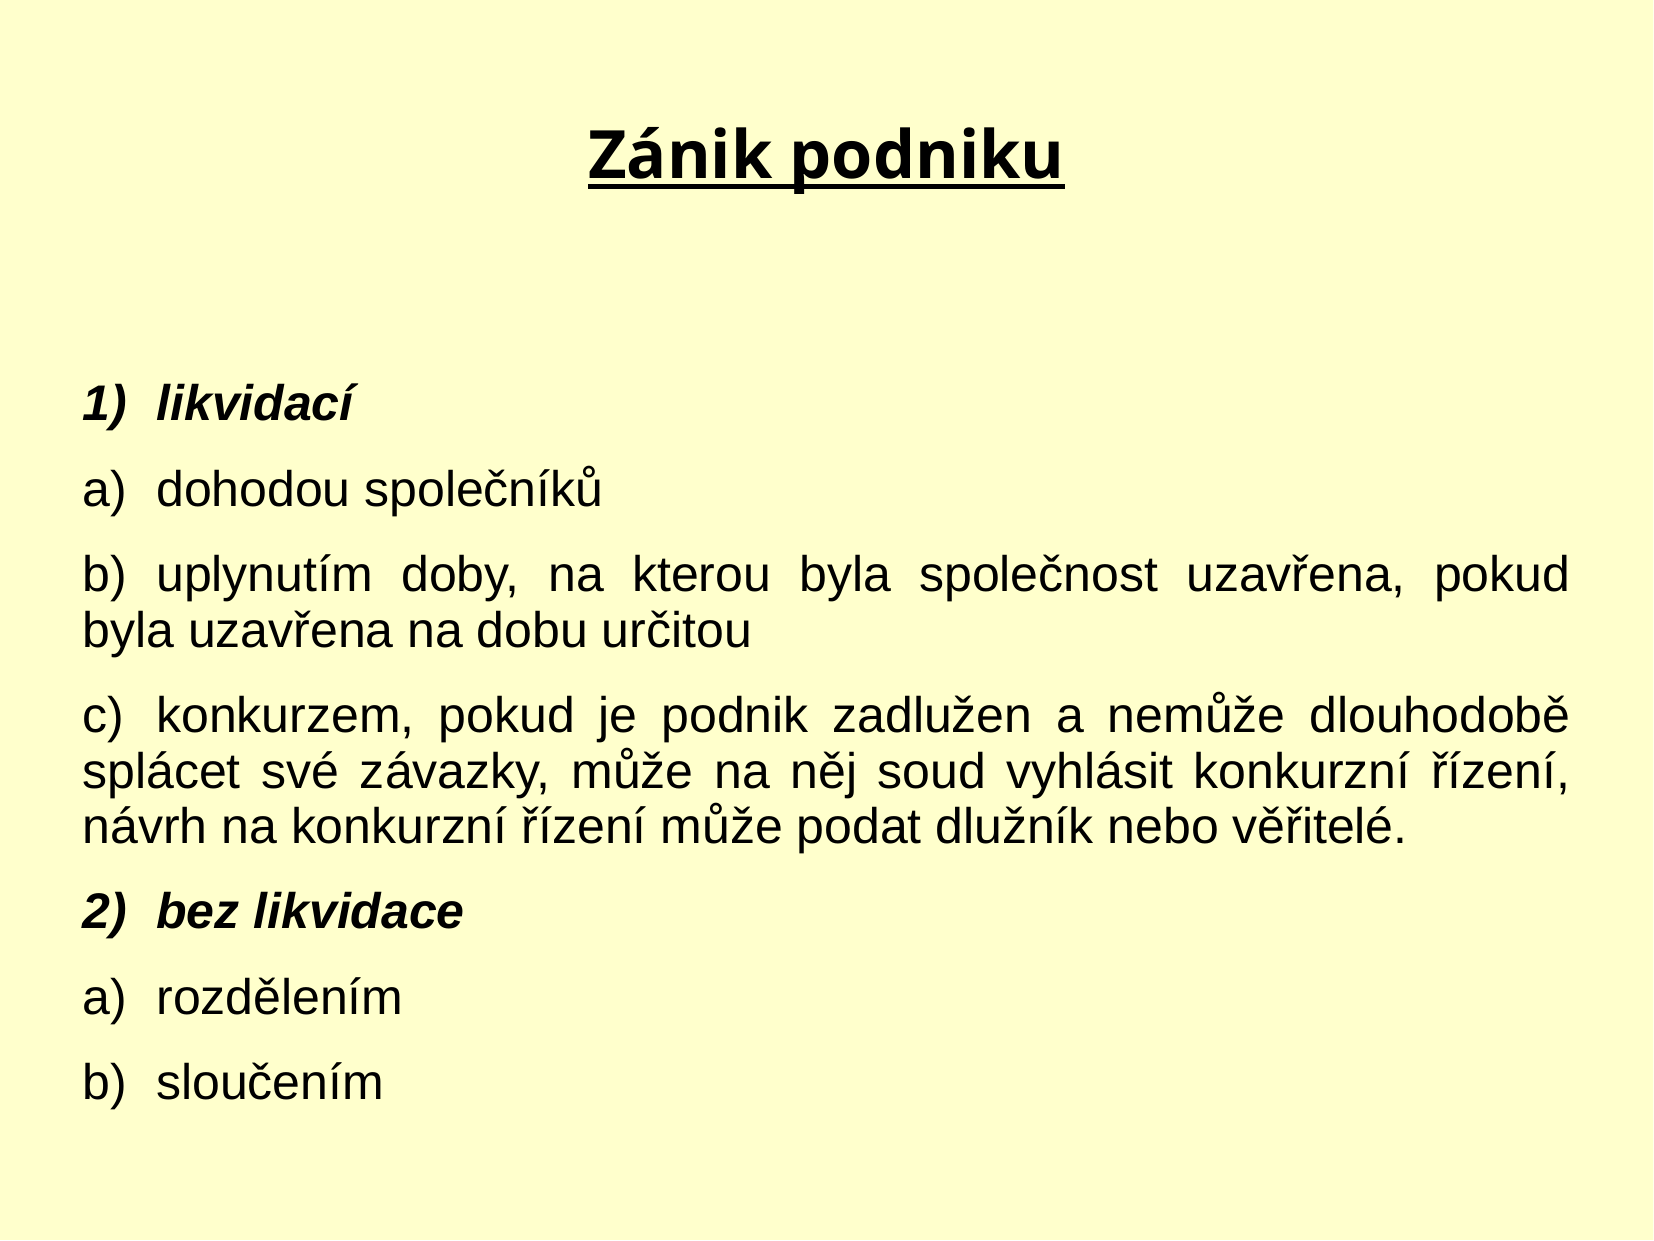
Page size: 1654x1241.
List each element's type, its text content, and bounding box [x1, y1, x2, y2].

list 1) likvidací a) dohodou společníků b) uplynutím doby, na kterou byla společnost uzavřena, pokud byla uzavřena na dobu určitou c) konkurzem, pokud je podnik zadlužen a nemůže dlouhodobě splácet své závazky, může na něj soud vyhlásit konkurzní řízení, návrh na konkurzní řízení může podat dlužník nebo věřitelé. 2) bez likvidace a) rozdělením b) sloučením [82, 290, 1571, 1114]
title Zánik podniku [82, 49, 1571, 257]
